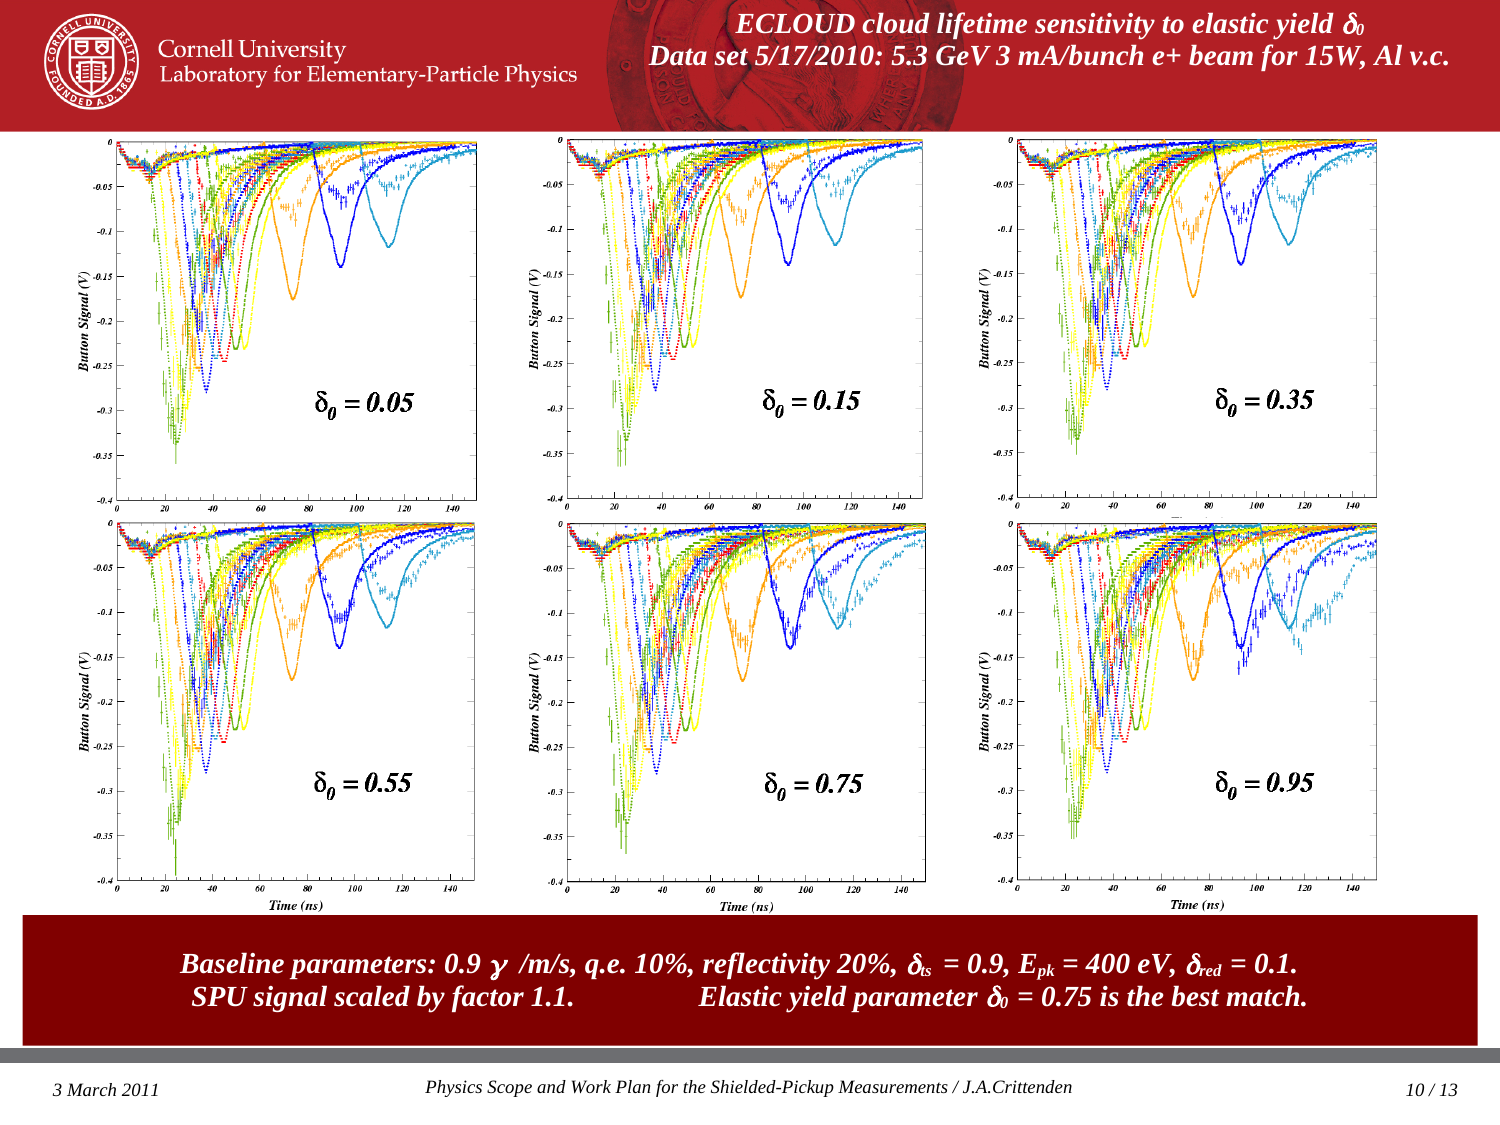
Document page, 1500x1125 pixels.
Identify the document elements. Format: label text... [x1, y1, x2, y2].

picture [525, 134, 931, 915]
text_box Baseline parameters: 0.9 g /m/s, q.e. 10%, reflectivity 20%, dts = 0.9, Epk = 400 eV, dred = 0.1. SPU signal scaled by factor 1.1. Elastic yield parameter d0 = 0.75 is the best match. [22, 915, 1478, 1046]
picture [975, 134, 1381, 915]
text_box ECLOUD cloud lifetime sensitivity to elastic yield d0 Data set 5/17/2010: 5.3 GeV 3 mA/bunch e+ beam for 15W, Al v.c. [599, 0, 1500, 113]
picture [0, 0, 1500, 132]
picture [75, 137, 481, 915]
